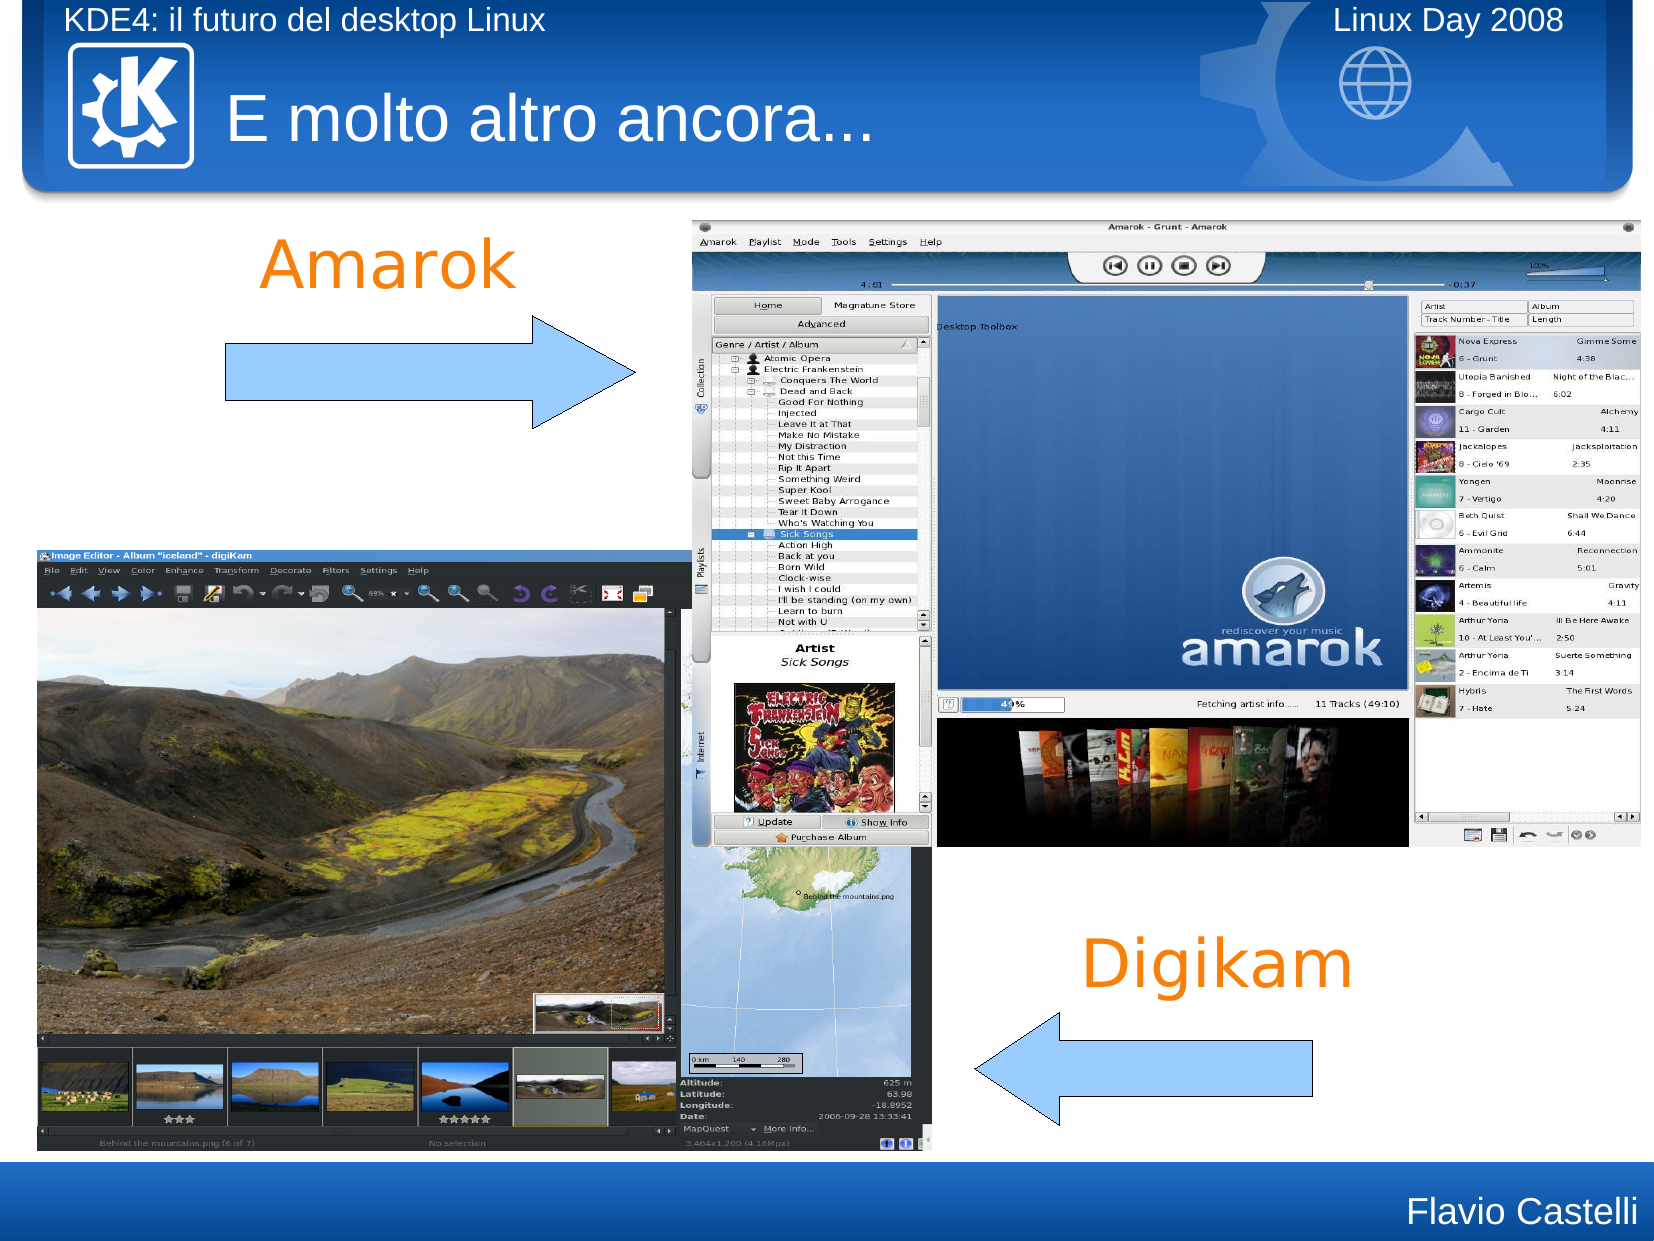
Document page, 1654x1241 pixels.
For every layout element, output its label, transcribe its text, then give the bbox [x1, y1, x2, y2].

list Digikam [975, 937, 1444, 1031]
picture [0, 0, 1652, 216]
title E molto altro ancora... [225, 49, 1571, 188]
list Amarok [145, 239, 614, 332]
picture [37, 220, 1641, 1151]
text_box [974, 1012, 1313, 1126]
text_box [225, 315, 636, 429]
